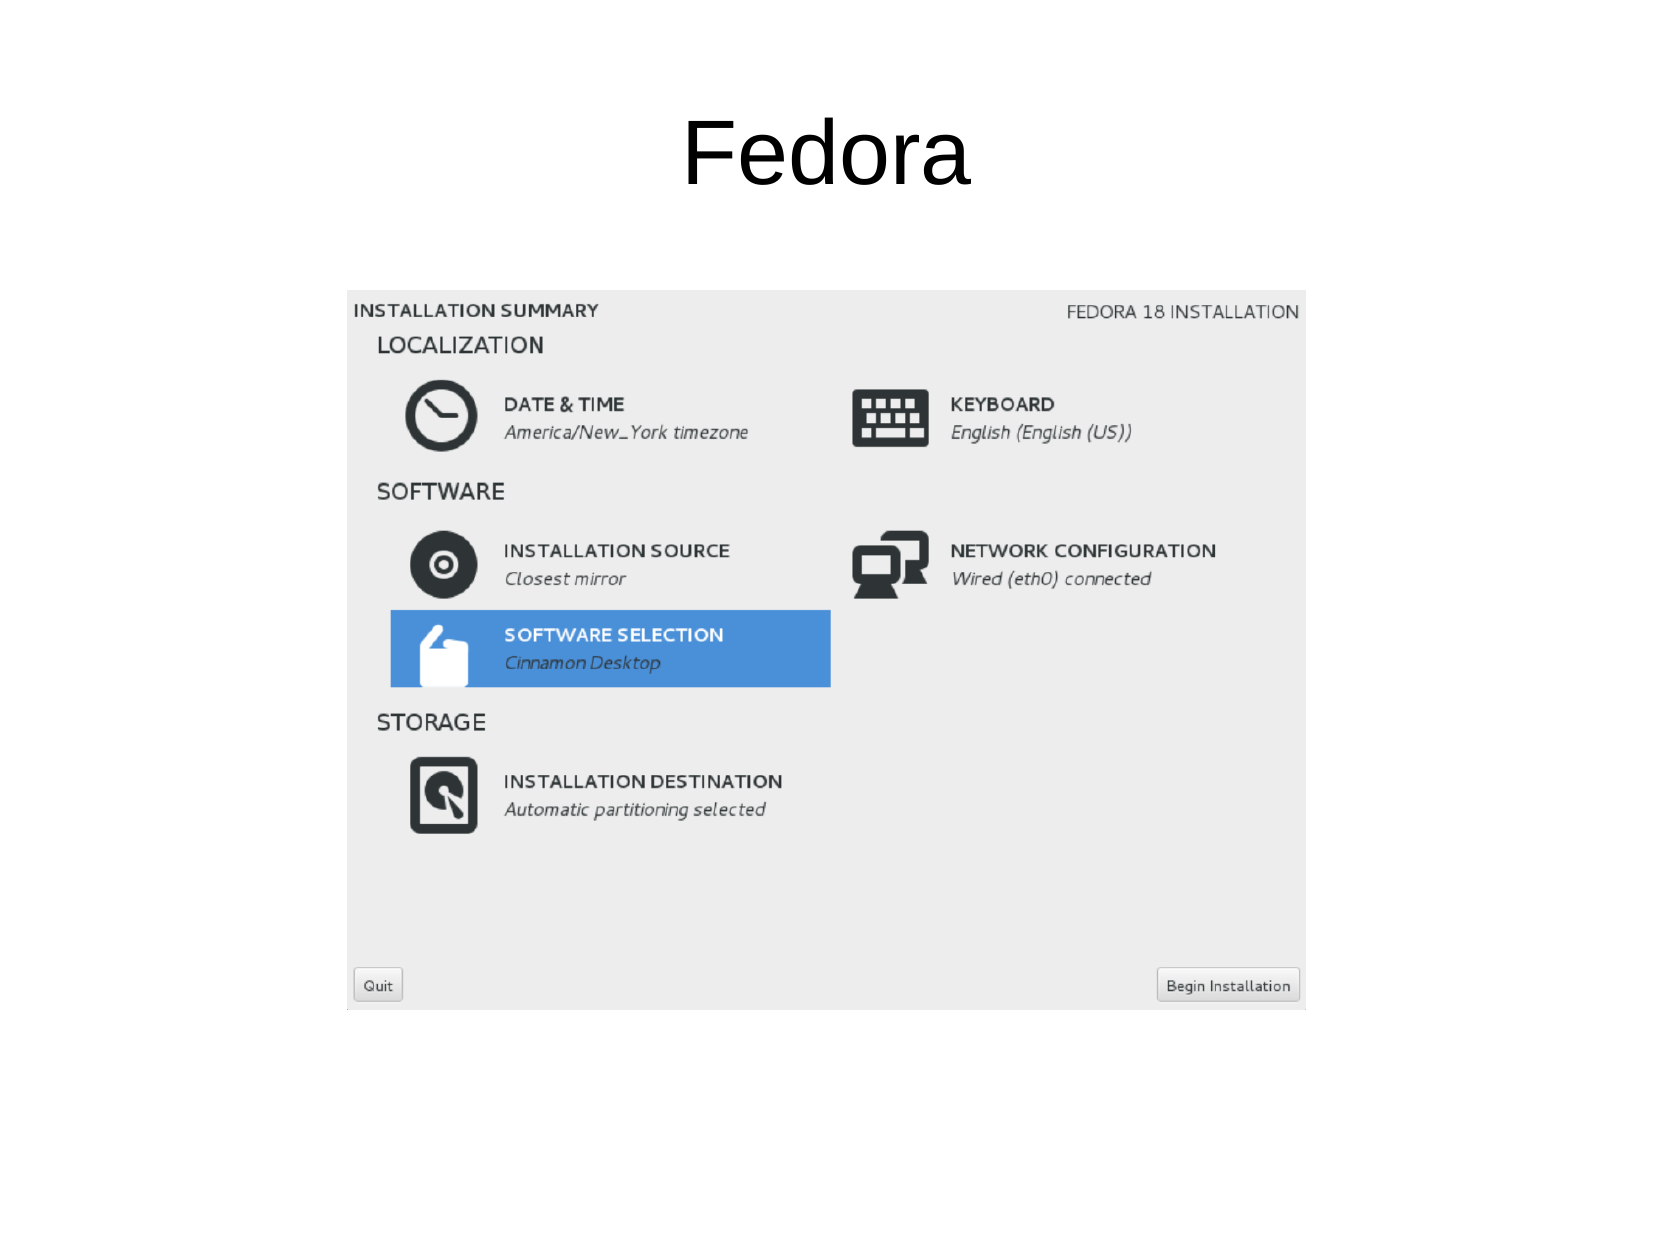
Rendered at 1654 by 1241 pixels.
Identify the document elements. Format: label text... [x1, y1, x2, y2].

title Fedora [82, 49, 1571, 257]
picture [347, 290, 1306, 1010]
